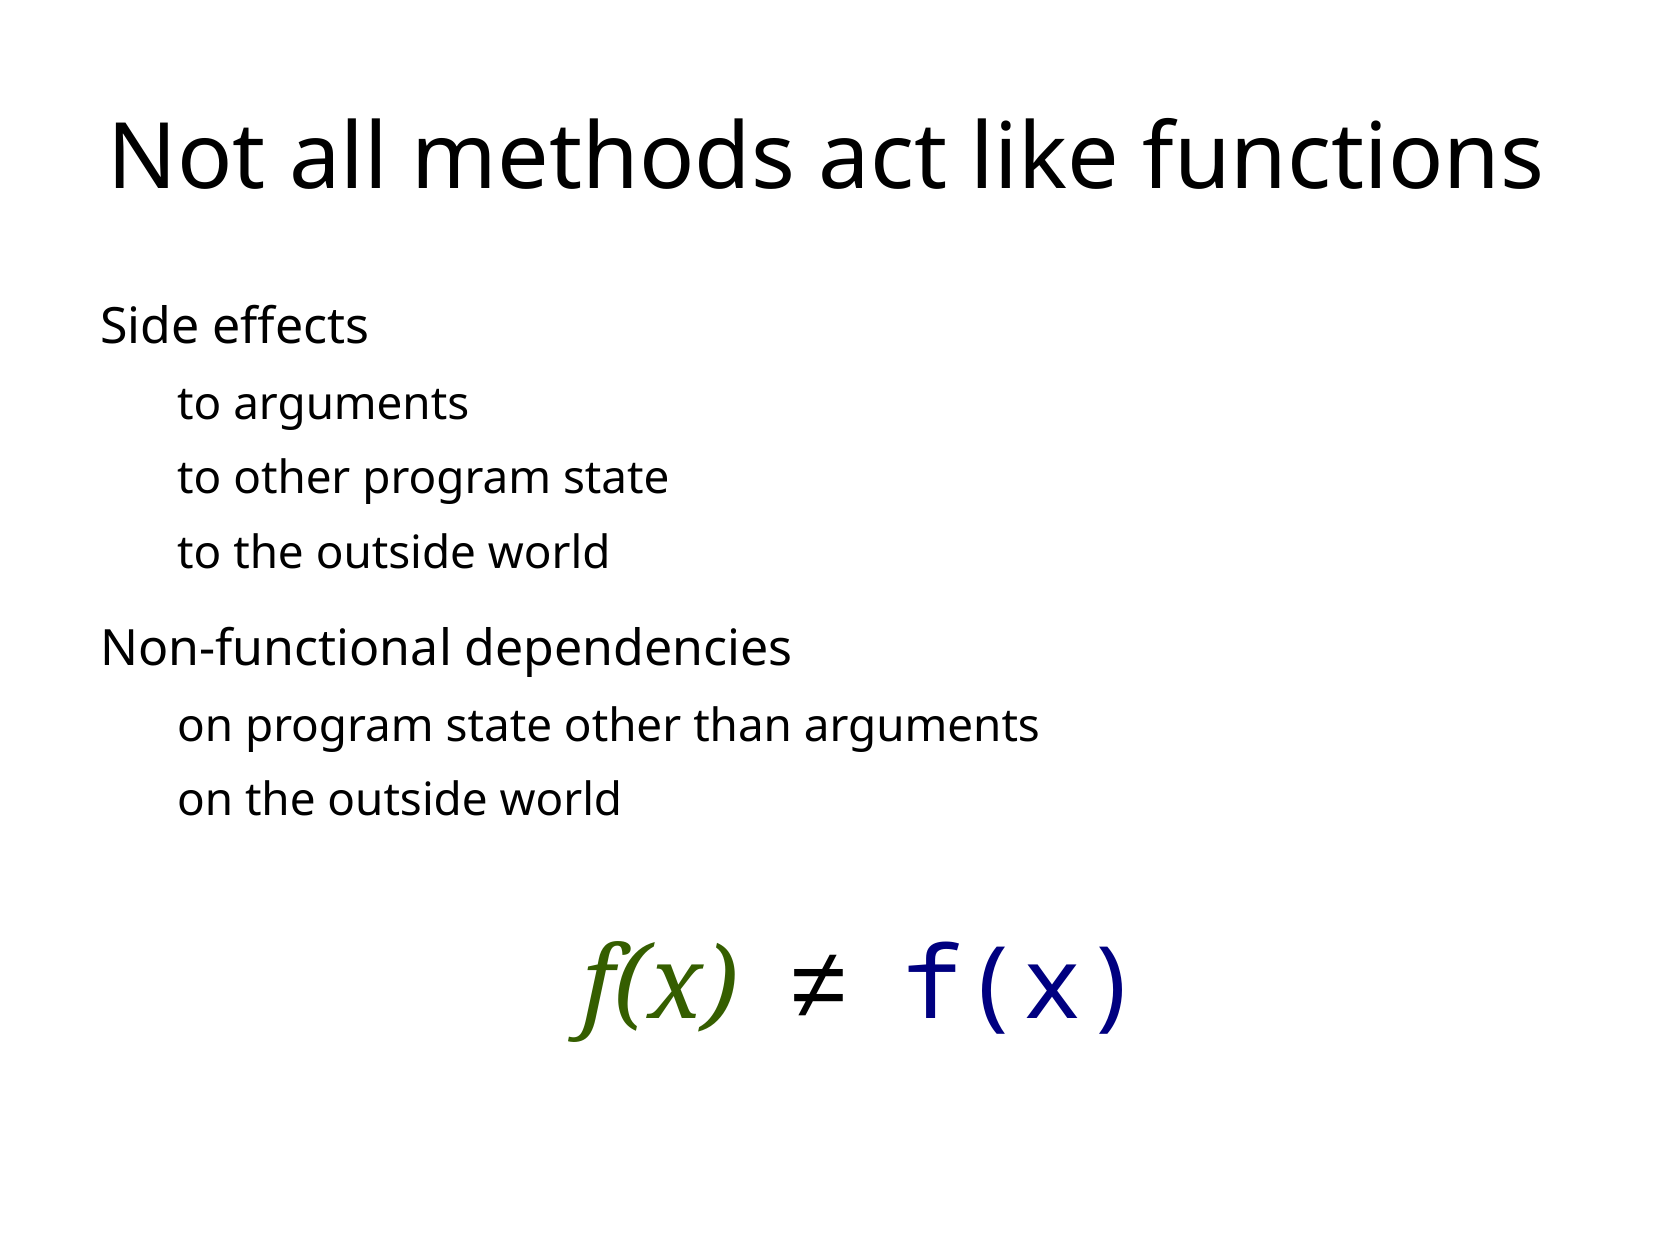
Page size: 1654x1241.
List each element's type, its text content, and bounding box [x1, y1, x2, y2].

title Not all methods act like functions [82, 49, 1571, 257]
text_box f(x) ≠ f(x) [187, 904, 1538, 1051]
list Side effects to arguments to other program state to the outside world Non-functional dependencies on program state other than arguments on the outside world [82, 290, 1571, 863]
